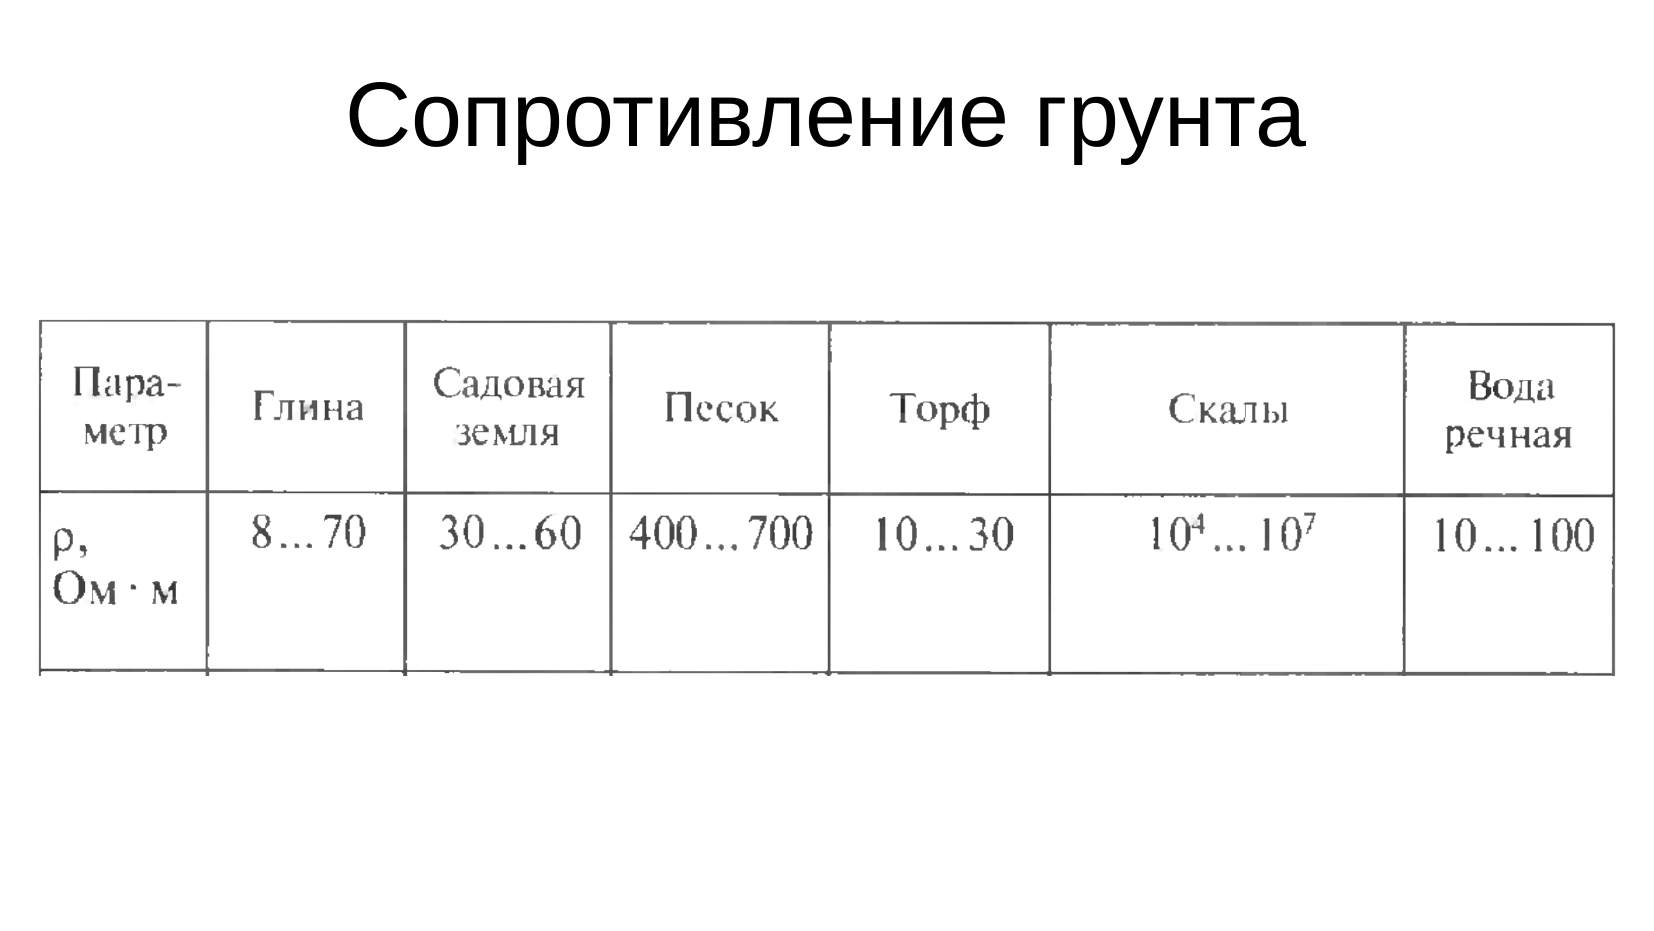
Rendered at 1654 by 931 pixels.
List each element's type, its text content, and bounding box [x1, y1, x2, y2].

picture [33, 313, 1620, 676]
title Сопротивление грунта [82, 37, 1571, 193]
